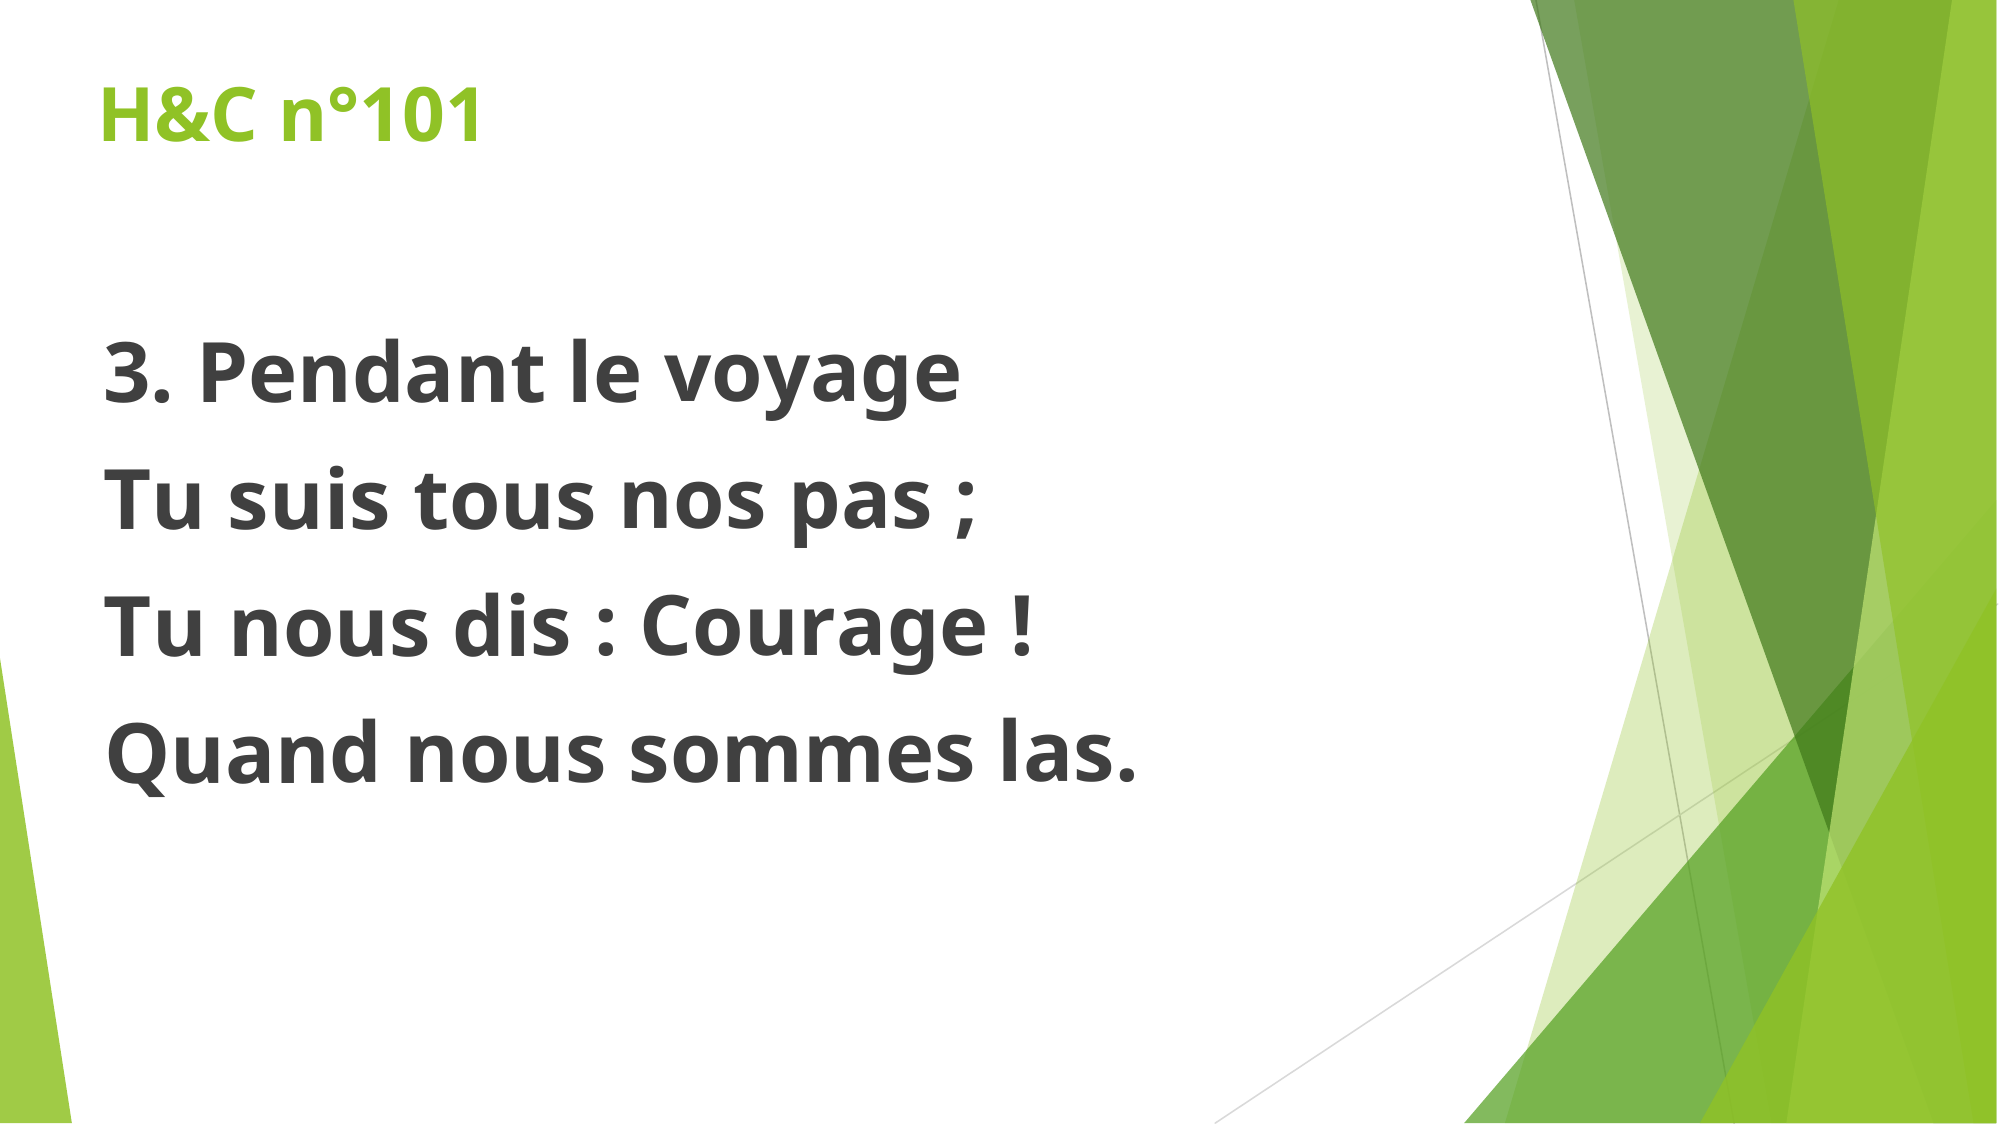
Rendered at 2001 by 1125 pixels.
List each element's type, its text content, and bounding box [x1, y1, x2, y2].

text_box H&C n°101 [82, 59, 674, 166]
text_box 3. Pendant le voyage Tu suis tous nos pas ; Tu nous dis : Courage ! Quand nous sommes las. [88, 292, 1839, 1082]
